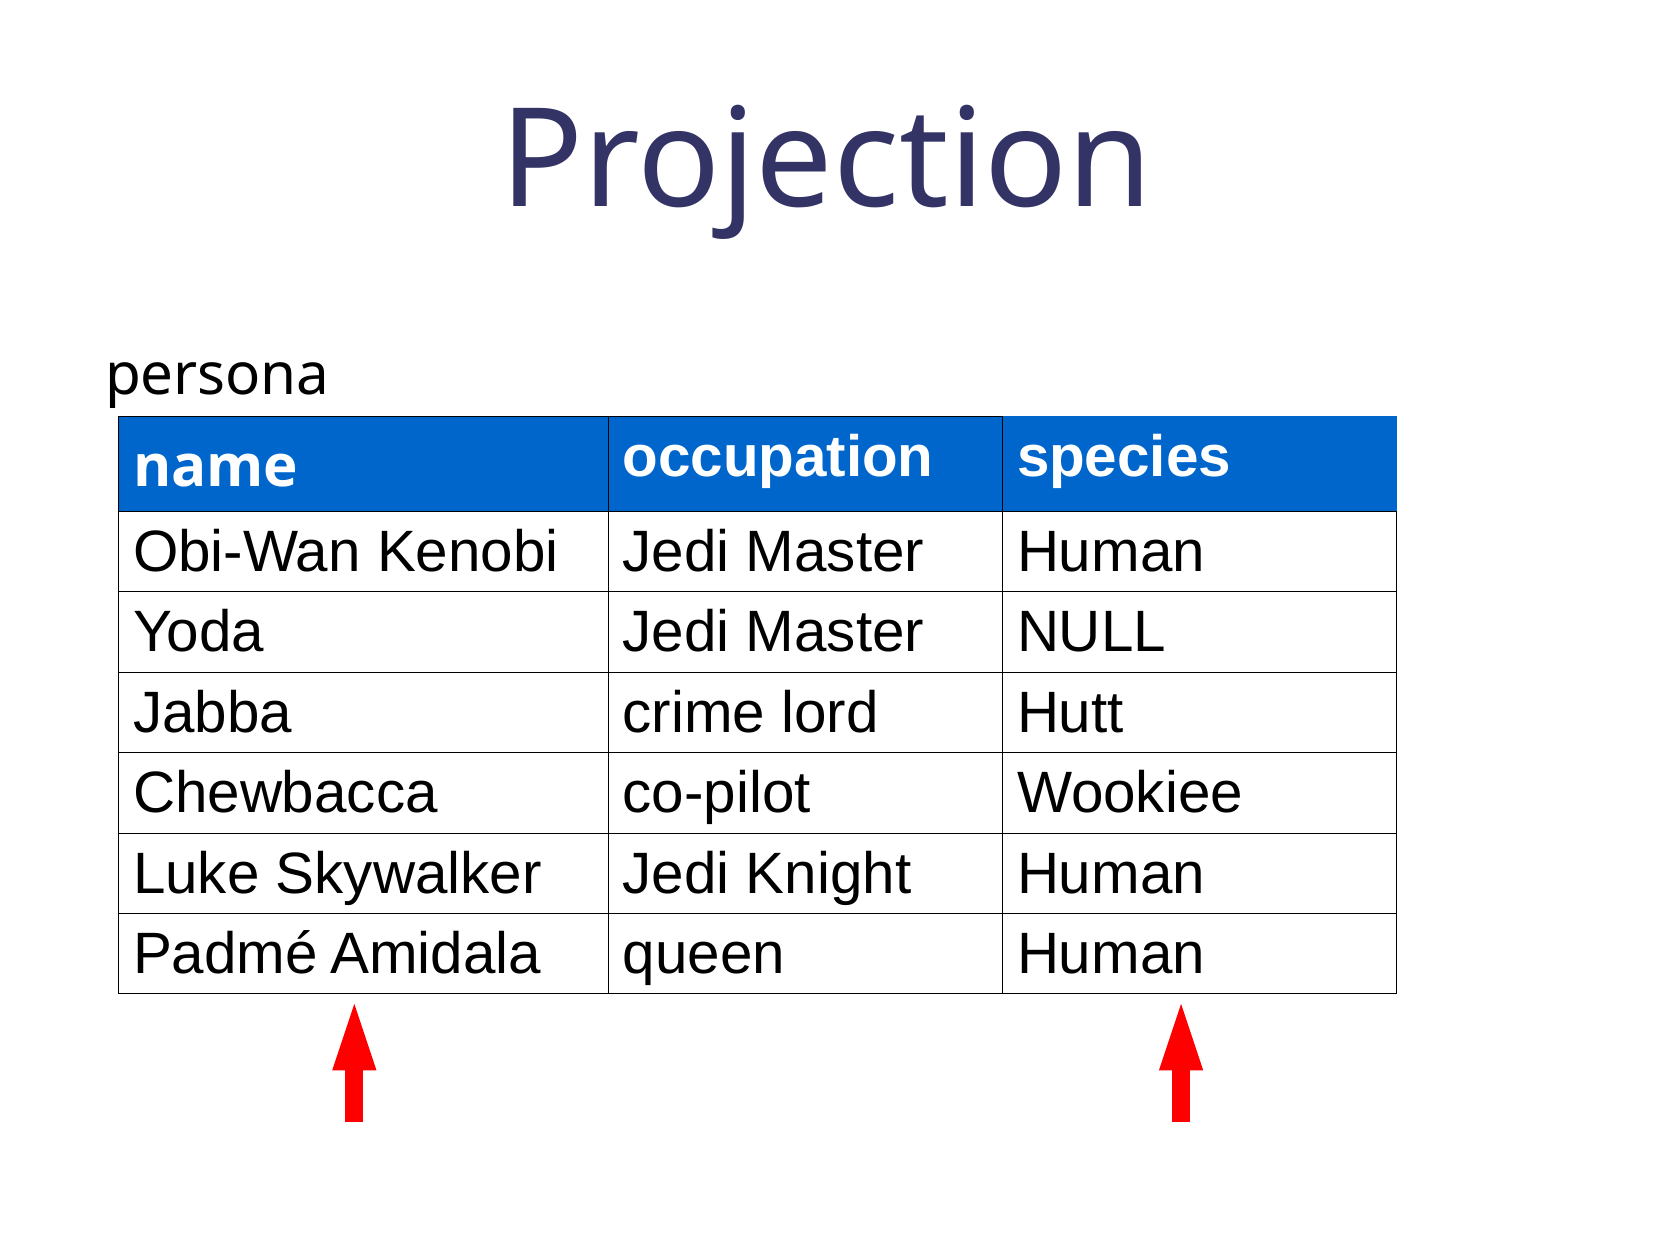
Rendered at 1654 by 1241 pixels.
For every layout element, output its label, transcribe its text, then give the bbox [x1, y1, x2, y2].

table_cell Human [1003, 512, 1396, 591]
table_cell Jedi Knight [609, 834, 1002, 913]
table_cell Luke Skywalker [119, 834, 608, 913]
table_cell Hutt [1003, 673, 1396, 752]
text_box persona [75, 324, 685, 411]
table_cell Wookiee [1003, 753, 1396, 833]
table_header species [1003, 416, 1397, 511]
table_header occupation [609, 417, 1002, 511]
table_cell Jabba [119, 673, 608, 752]
table_cell NULL [1003, 592, 1396, 672]
title Projection [82, 49, 1571, 257]
table_header name [119, 417, 608, 511]
table_cell Yoda [119, 592, 608, 672]
table_cell queen [609, 914, 1002, 993]
table_cell Jedi Master [609, 512, 1002, 591]
table_cell Chewbacca [119, 753, 608, 833]
table_cell Human [1003, 914, 1396, 993]
table_cell Padmé Amidala [119, 914, 608, 993]
table_cell crime lord [609, 673, 1002, 752]
table_cell Human [1003, 834, 1396, 913]
table_cell Obi-Wan Kenobi [119, 512, 608, 591]
table_cell Jedi Master [609, 592, 1002, 672]
table_cell co-pilot [609, 753, 1002, 833]
